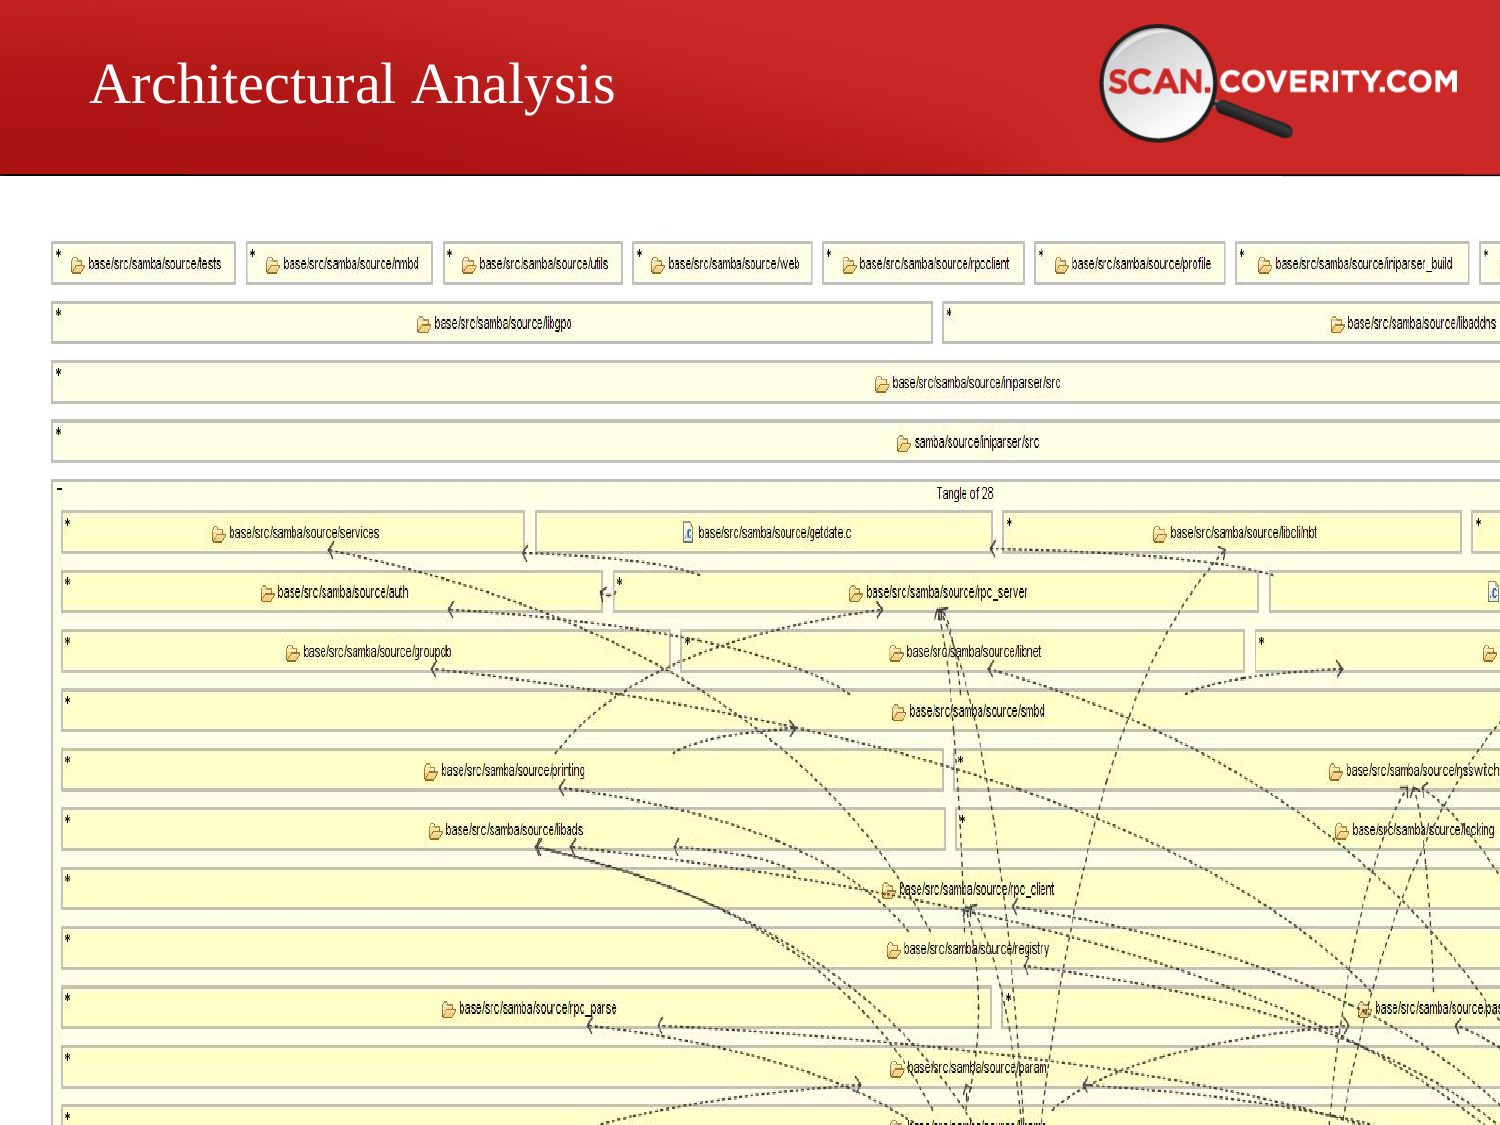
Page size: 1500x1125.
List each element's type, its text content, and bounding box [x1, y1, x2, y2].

picture [18, 187, 1500, 1125]
title Architectural Analysis [74, 24, 1100, 143]
picture [0, 0, 1500, 174]
